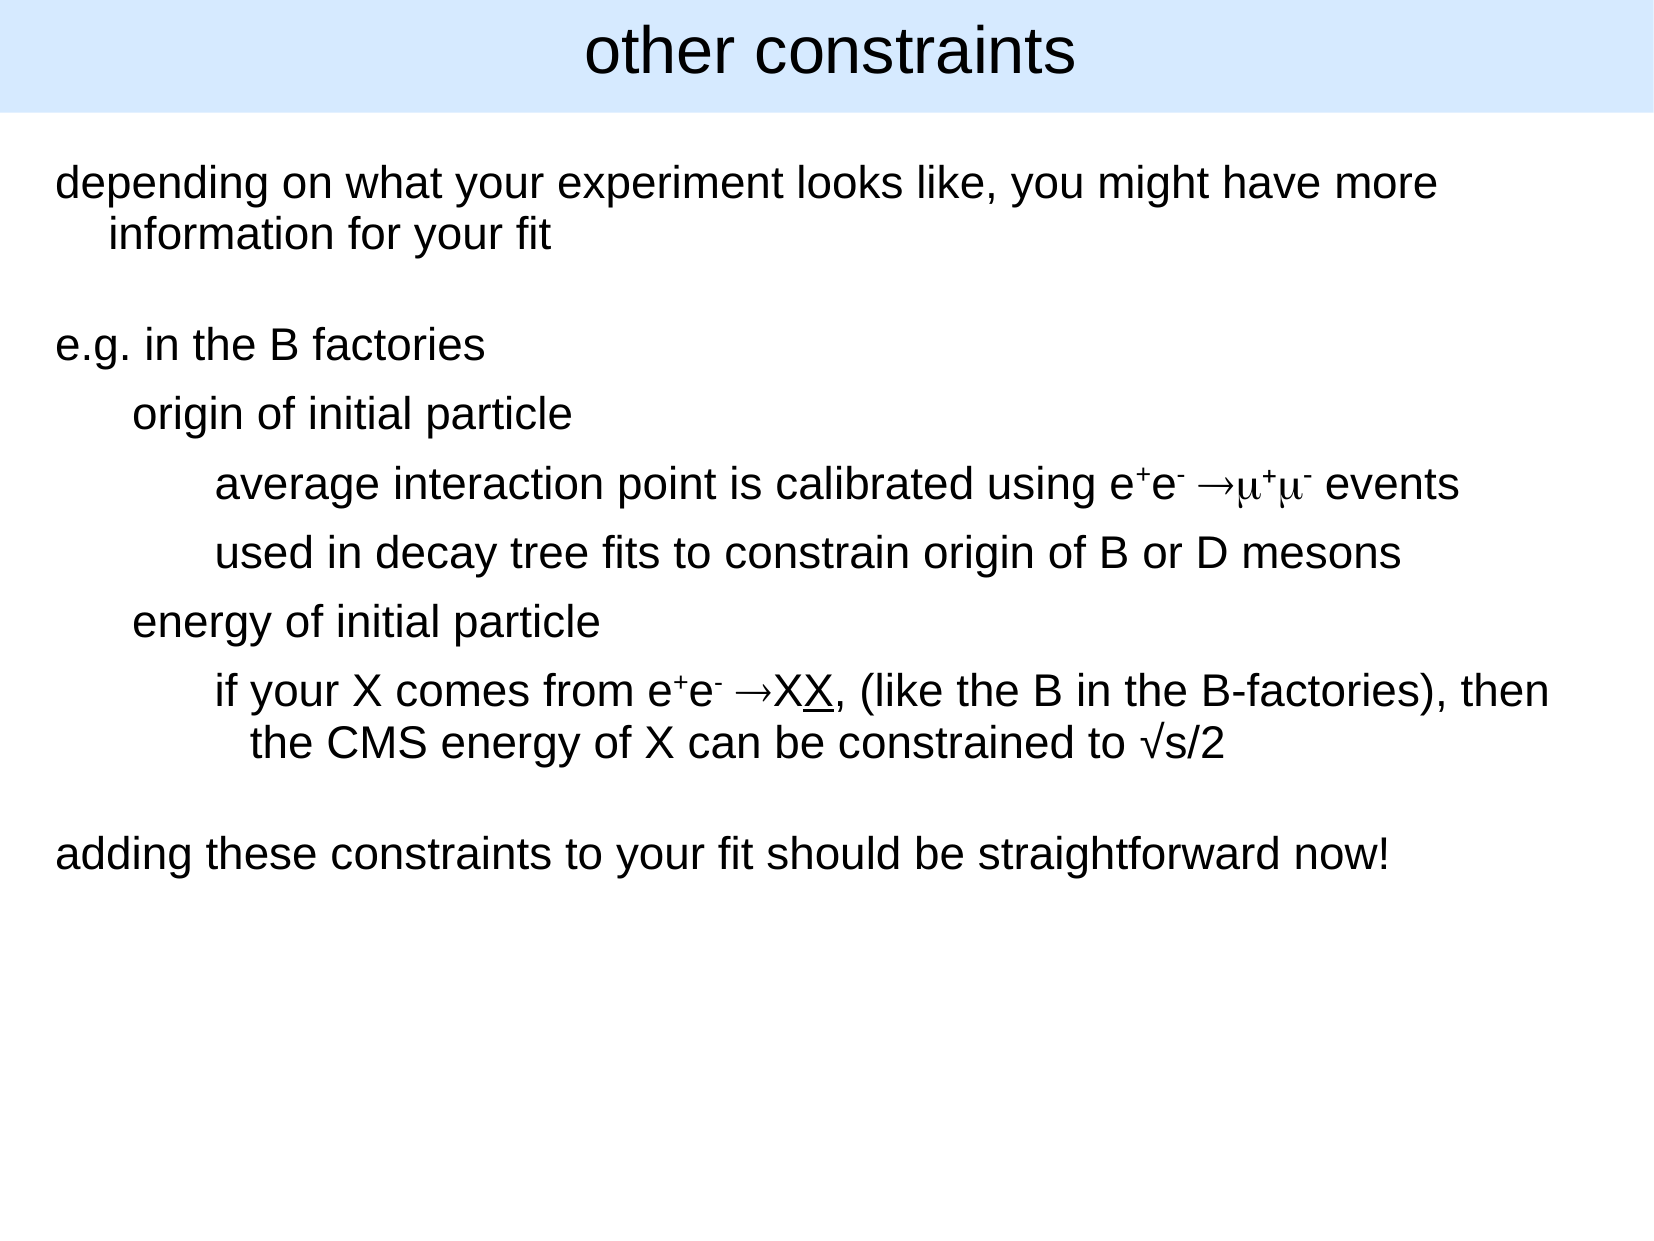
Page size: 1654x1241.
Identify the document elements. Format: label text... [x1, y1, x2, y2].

title other constraints [86, 0, 1576, 100]
list depending on what your experiment looks like, you might have more information for your fit e.g. in the B factories origin of initial particle average interaction point is calibrated using e+e- m+m- events used in decay tree fits to constrain origin of B or D mesons energy of initial particle if your X comes from e+e- XX, (like the B in the B-factories), then the CMS energy of X can be constrained to √s/2 adding these constraints to your fit should be straightforward now! [37, 156, 1613, 1047]
